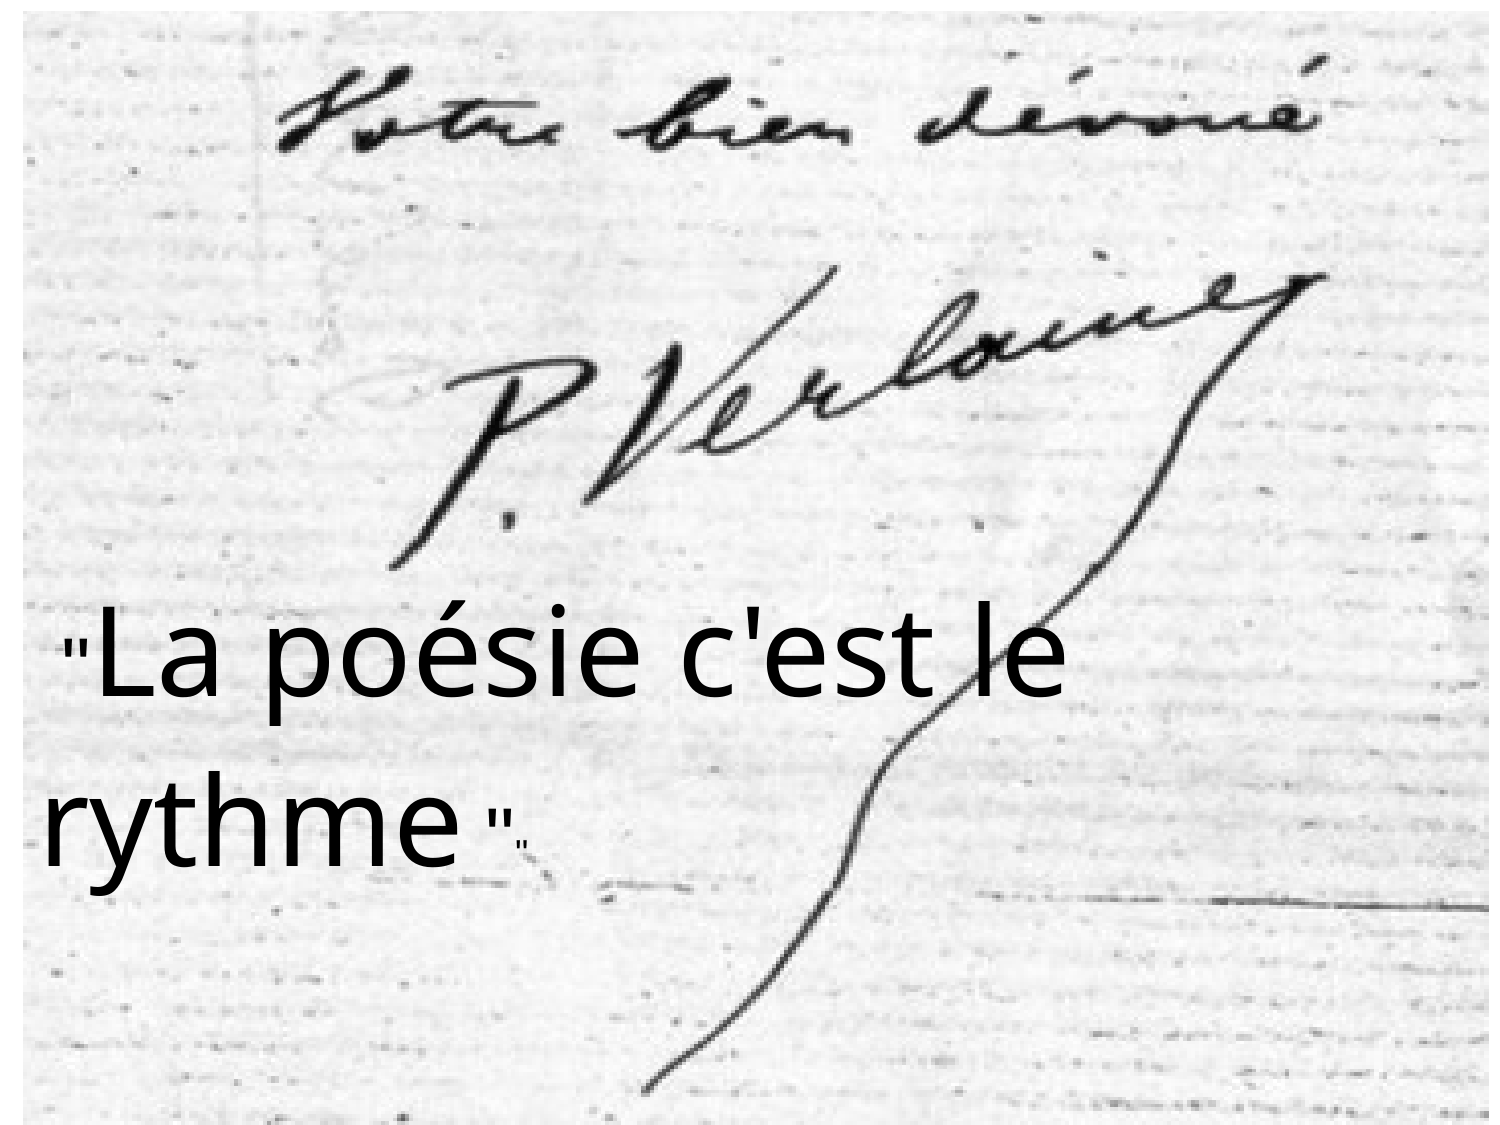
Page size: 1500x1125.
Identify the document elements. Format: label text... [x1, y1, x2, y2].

picture [23, 11, 1489, 1125]
text_box "La poésie c'est le rythme "" [23, 555, 1229, 863]
